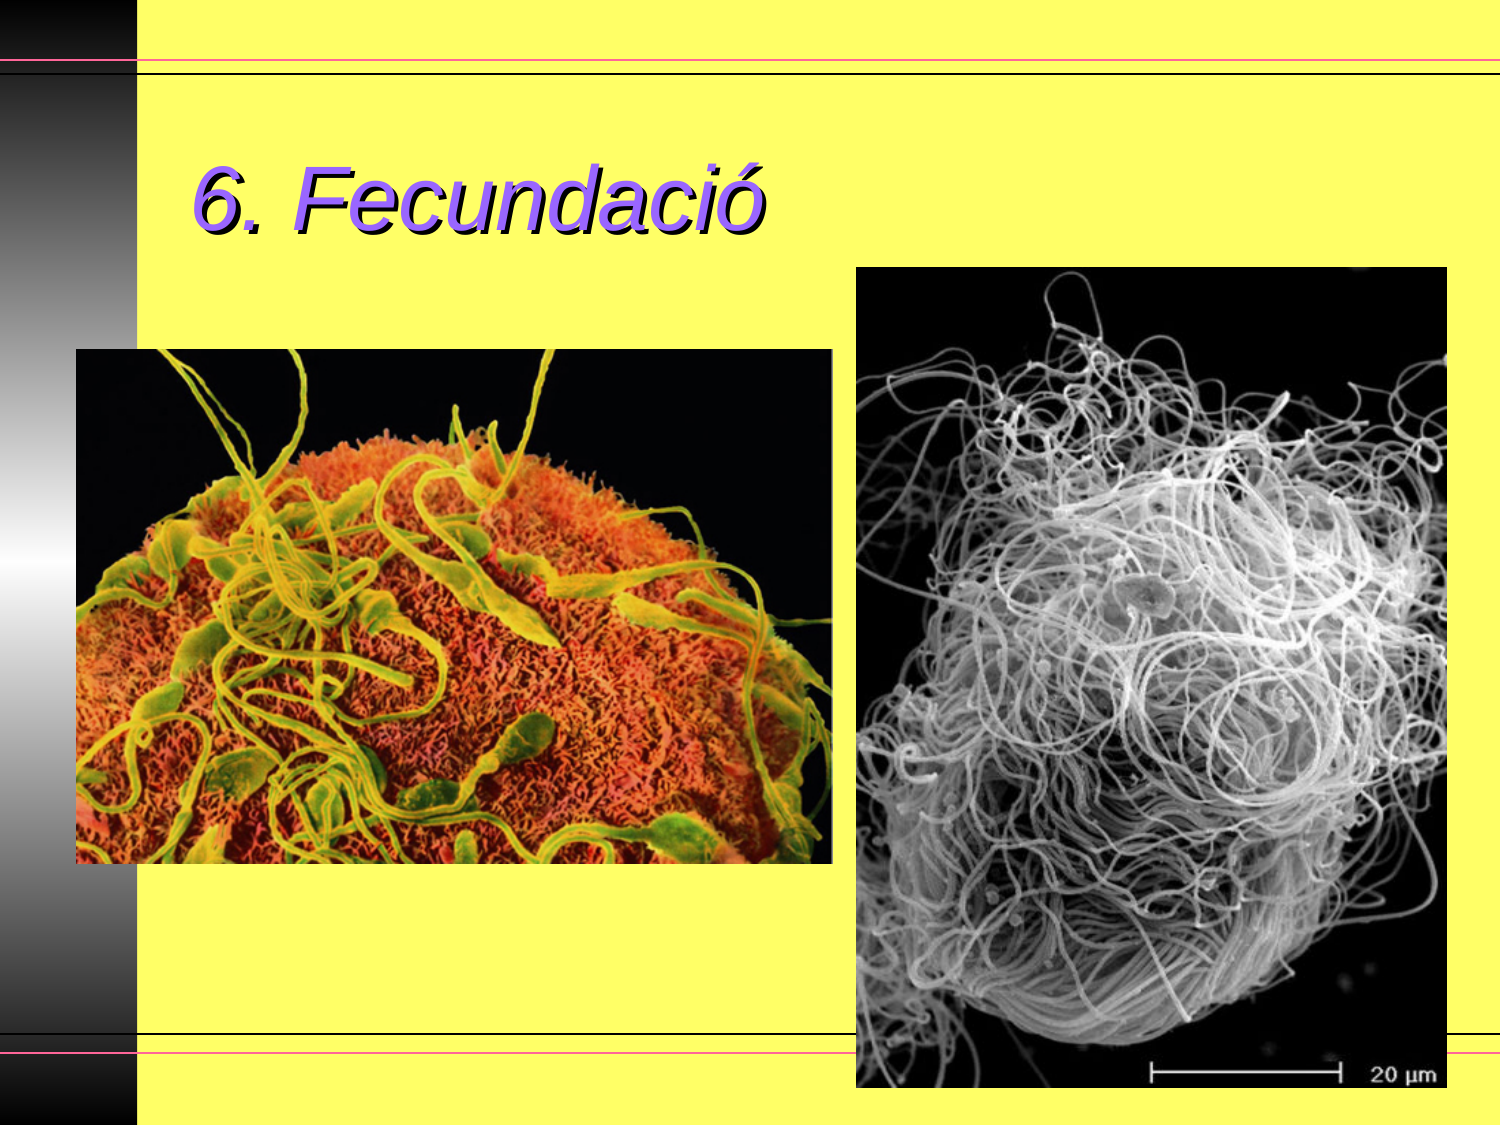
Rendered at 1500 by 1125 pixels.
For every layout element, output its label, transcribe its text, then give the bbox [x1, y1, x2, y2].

picture [76, 349, 833, 864]
title 6. Fecundació [174, 99, 1450, 288]
picture [856, 267, 1447, 1088]
